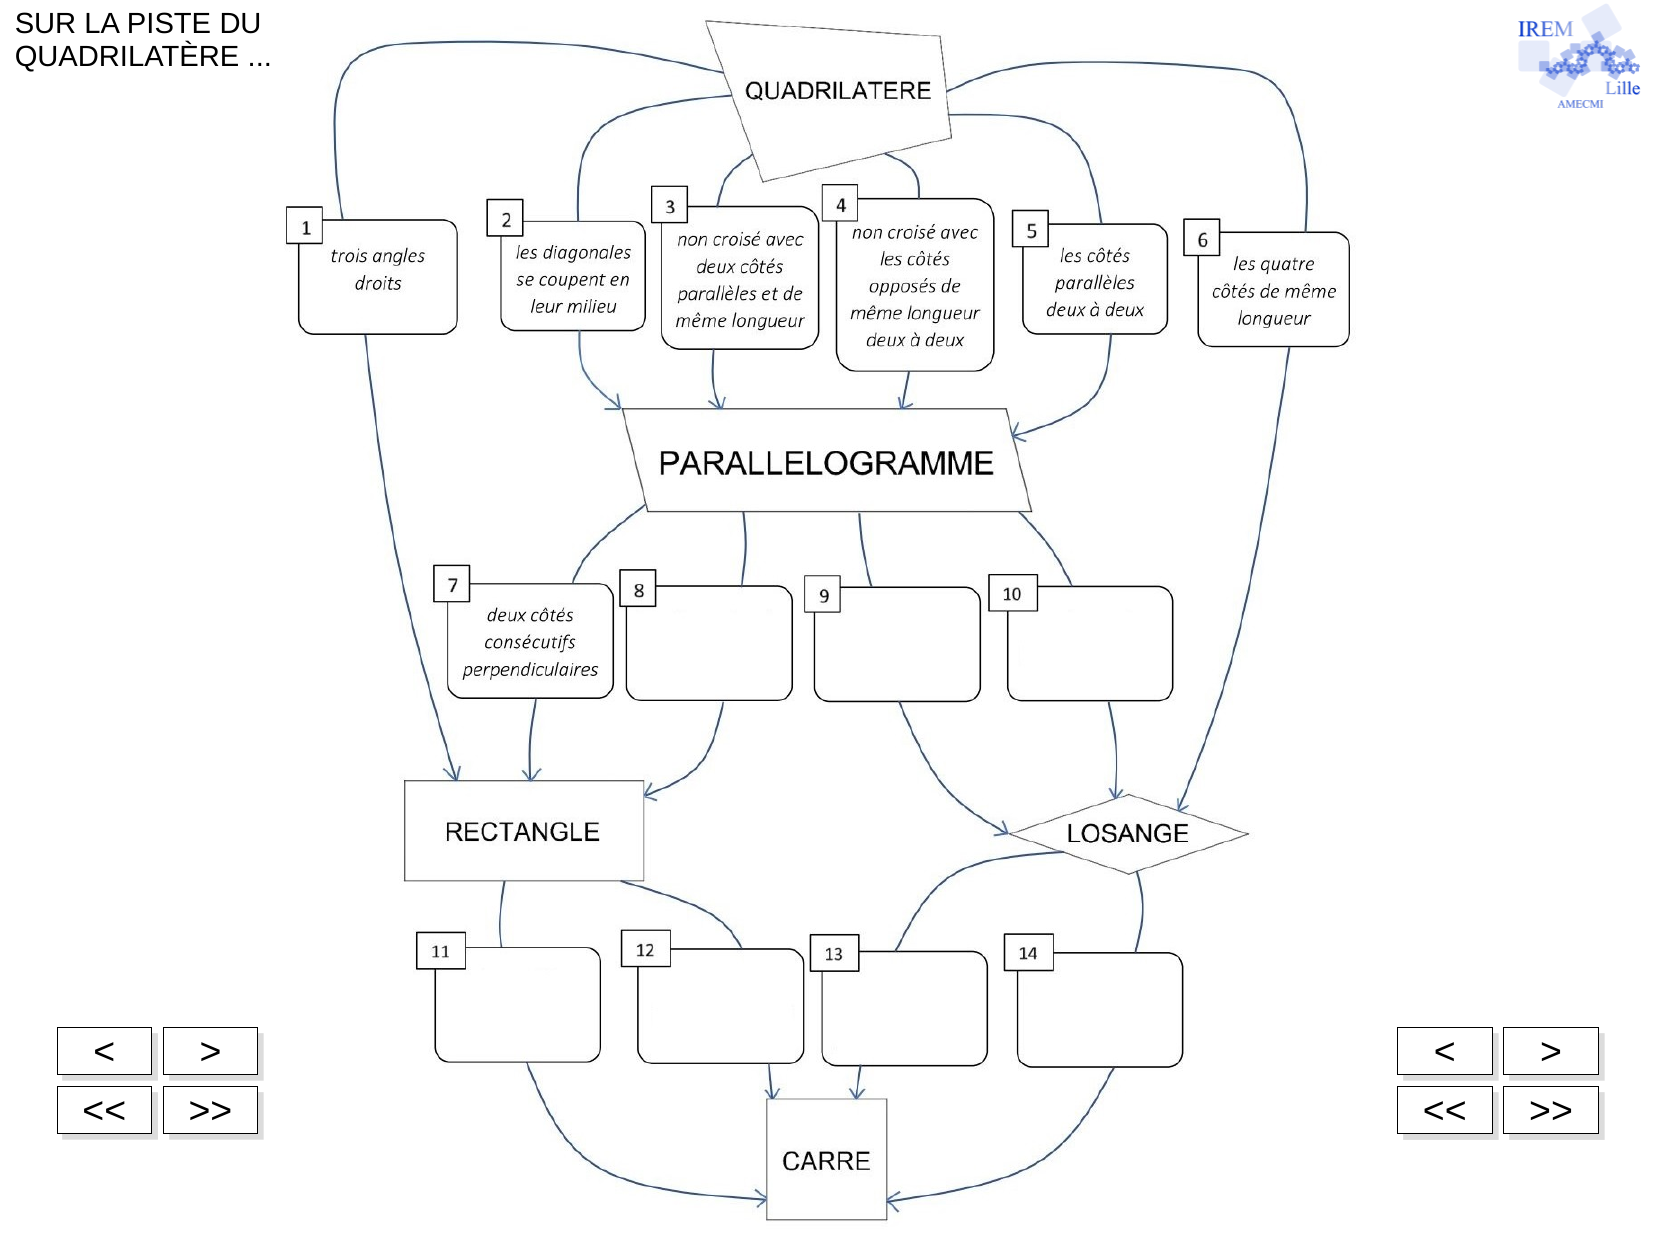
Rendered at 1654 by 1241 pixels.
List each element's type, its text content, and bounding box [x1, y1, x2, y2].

text_box << [57, 1086, 152, 1134]
text_box > [1503, 1027, 1599, 1075]
picture [1503, 0, 1654, 112]
text_box > [163, 1027, 258, 1075]
picture [269, 0, 1384, 1241]
text_box < [1397, 1027, 1493, 1075]
text_box >> [163, 1086, 258, 1134]
text_box << [1397, 1086, 1493, 1134]
text_box SUR LA PISTE DU QUADRILATÈRE ... [0, 0, 302, 88]
text_box < [57, 1027, 152, 1075]
text_box >> [1503, 1086, 1599, 1134]
